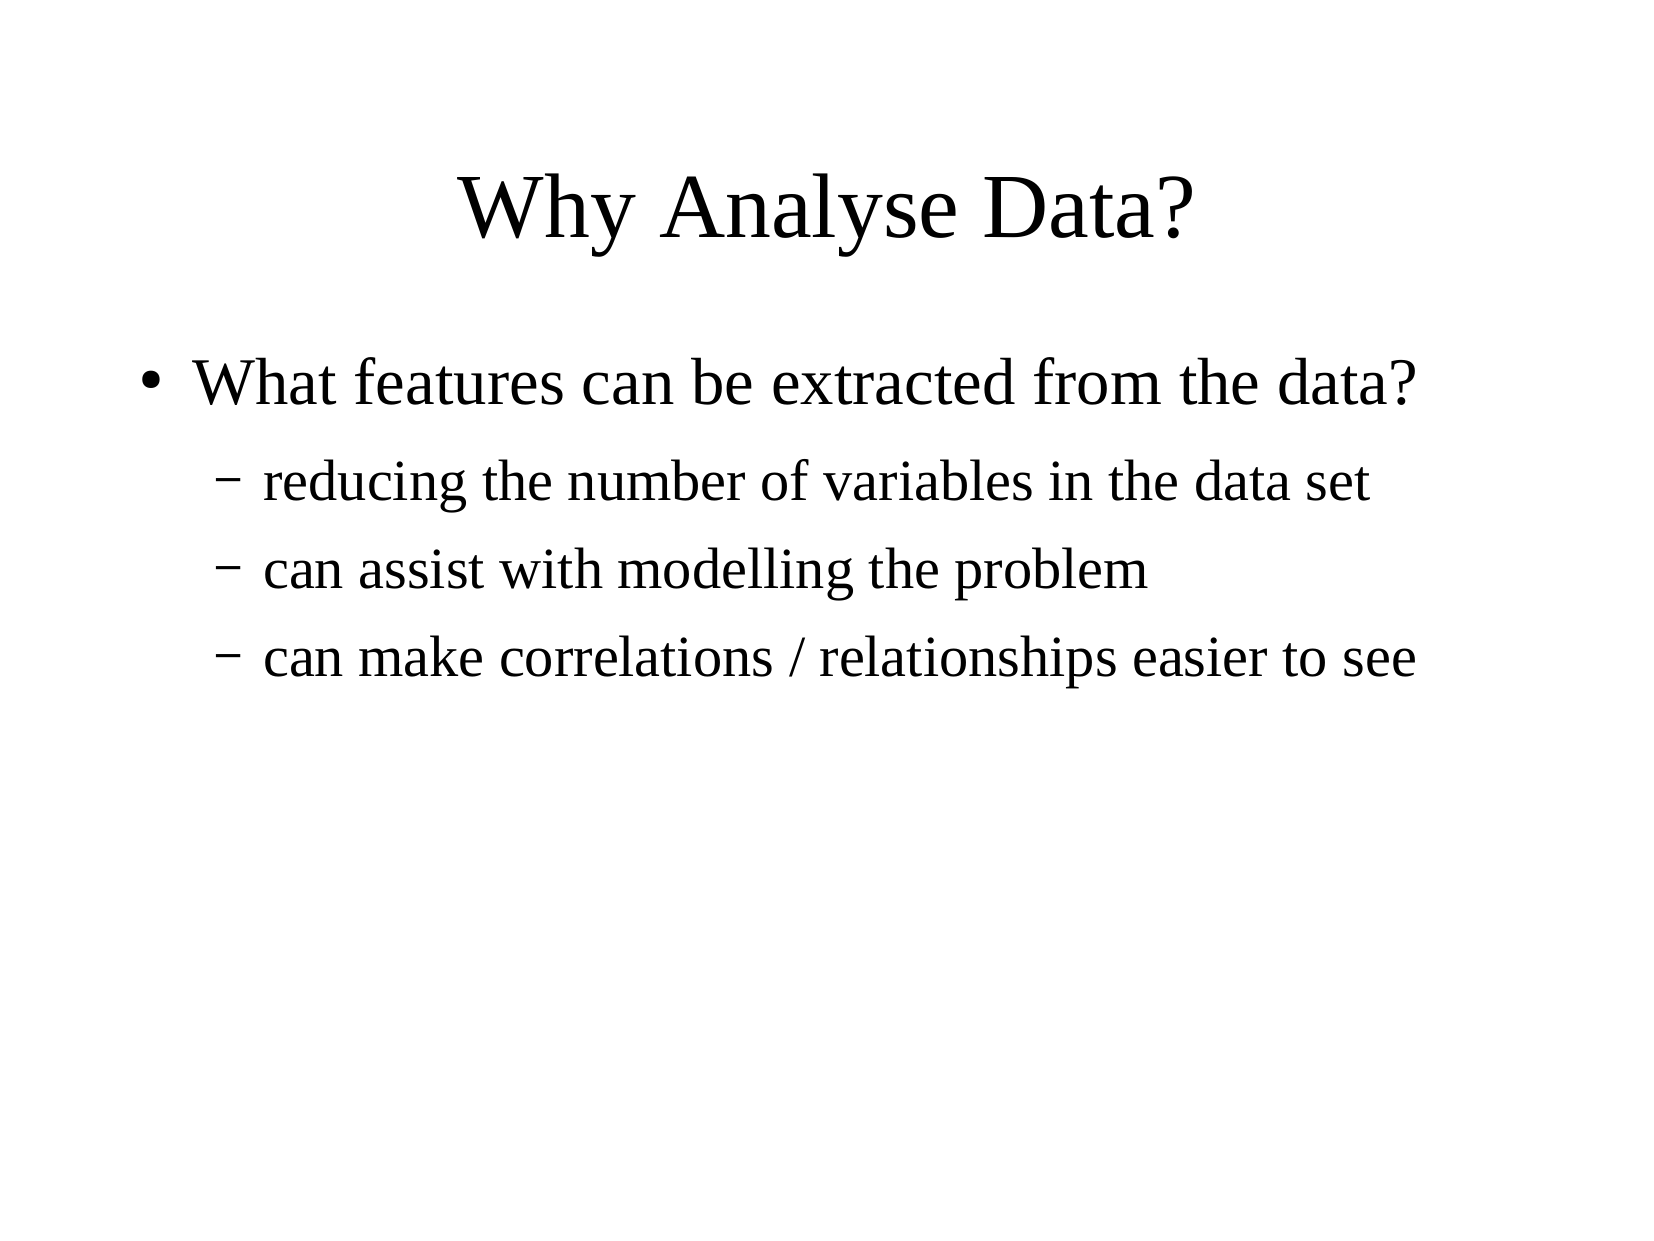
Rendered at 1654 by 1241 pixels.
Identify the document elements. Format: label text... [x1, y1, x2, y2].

title Why Analyse Data? [121, 102, 1534, 311]
list What features can be extracted from the data? reducing the number of variables in the data set can assist with modelling the problem can make correlations / relationships easier to see [121, 344, 1534, 1127]
